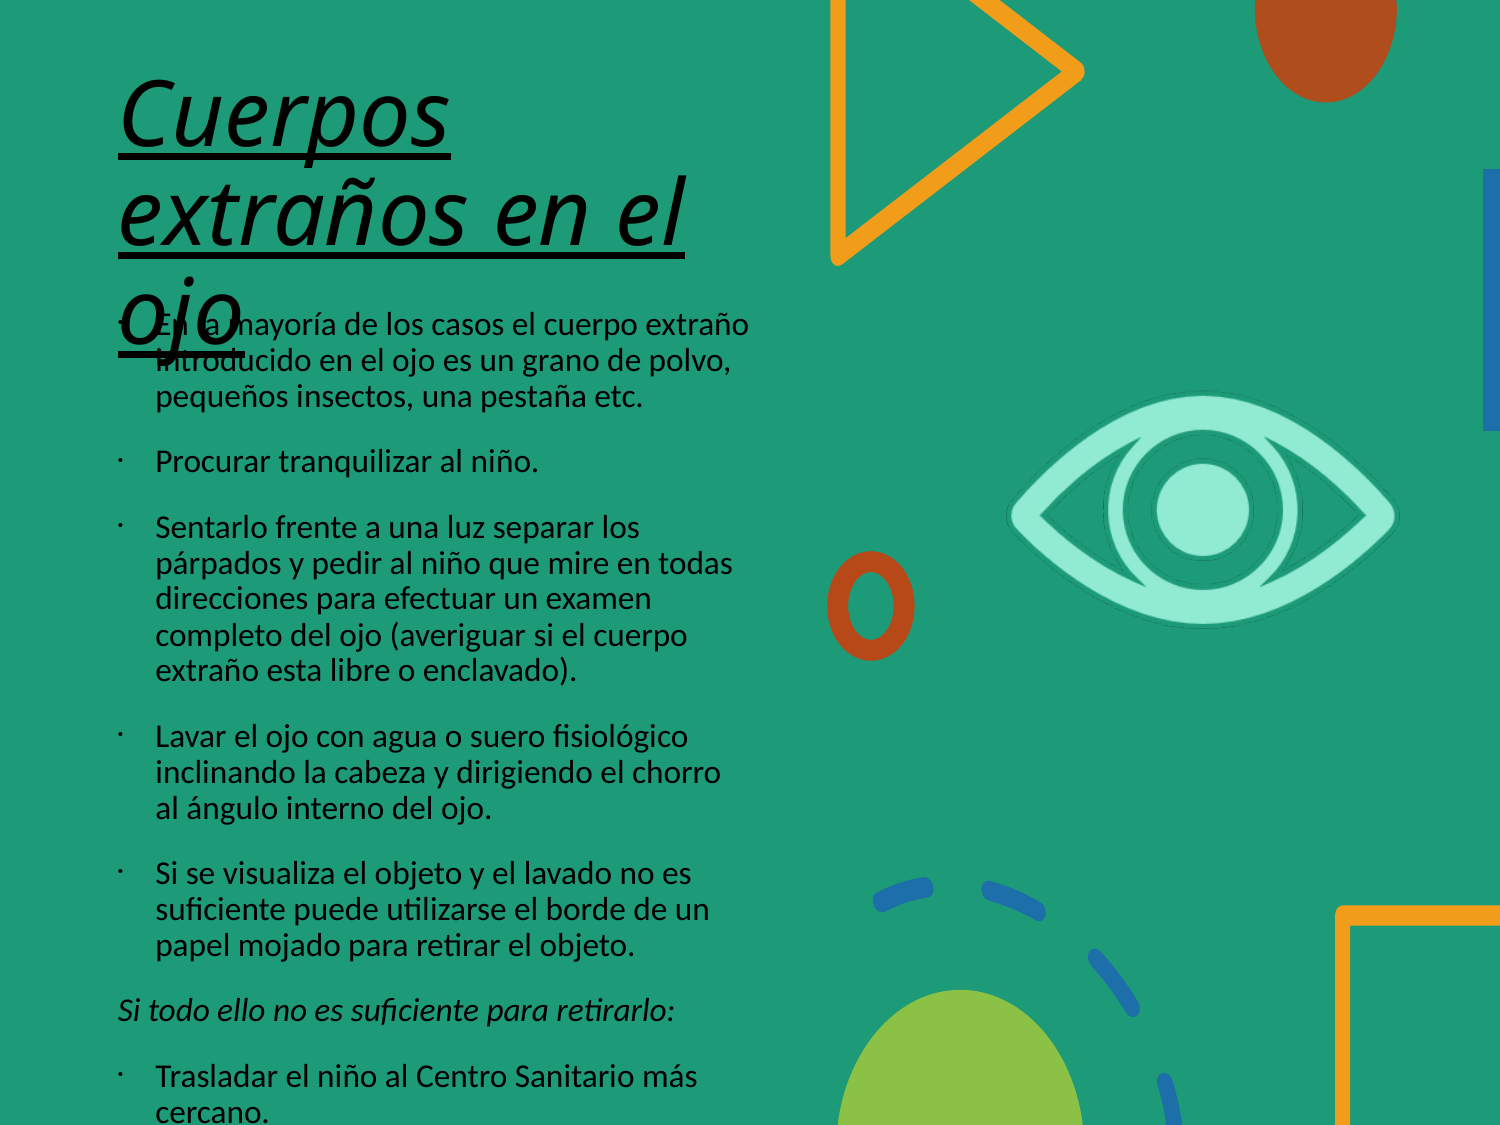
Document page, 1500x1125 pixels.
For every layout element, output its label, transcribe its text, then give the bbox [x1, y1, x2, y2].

list En la mayoría de los casos el cuerpo extraño introducido en el ojo es un grano de polvo, pequeños insectos, una pestaña etc. Procurar tranquilizar al niño. Sentarlo frente a una luz separar los párpados y pedir al niño que mire en todas direcciones para efectuar un examen completo del ojo (averiguar si el cuerpo extraño esta libre o enclavado). Lavar el ojo con agua o suero fisiológico inclinando la cabeza y dirigiendo el chorro al ángulo interno del ojo. Si se visualiza el objeto y el lavado no es suficiente puede utilizarse el borde de un papel mojado para retirar el objeto. Si todo ello no es suficiente para retirarlo: Trasladar el niño al Centro Sanitario más cercano. [103, 299, 767, 1014]
title Cuerpos extraños en el ojo [103, 59, 767, 278]
picture [970, 277, 1436, 743]
text_box [0, 0, 1500, 1125]
